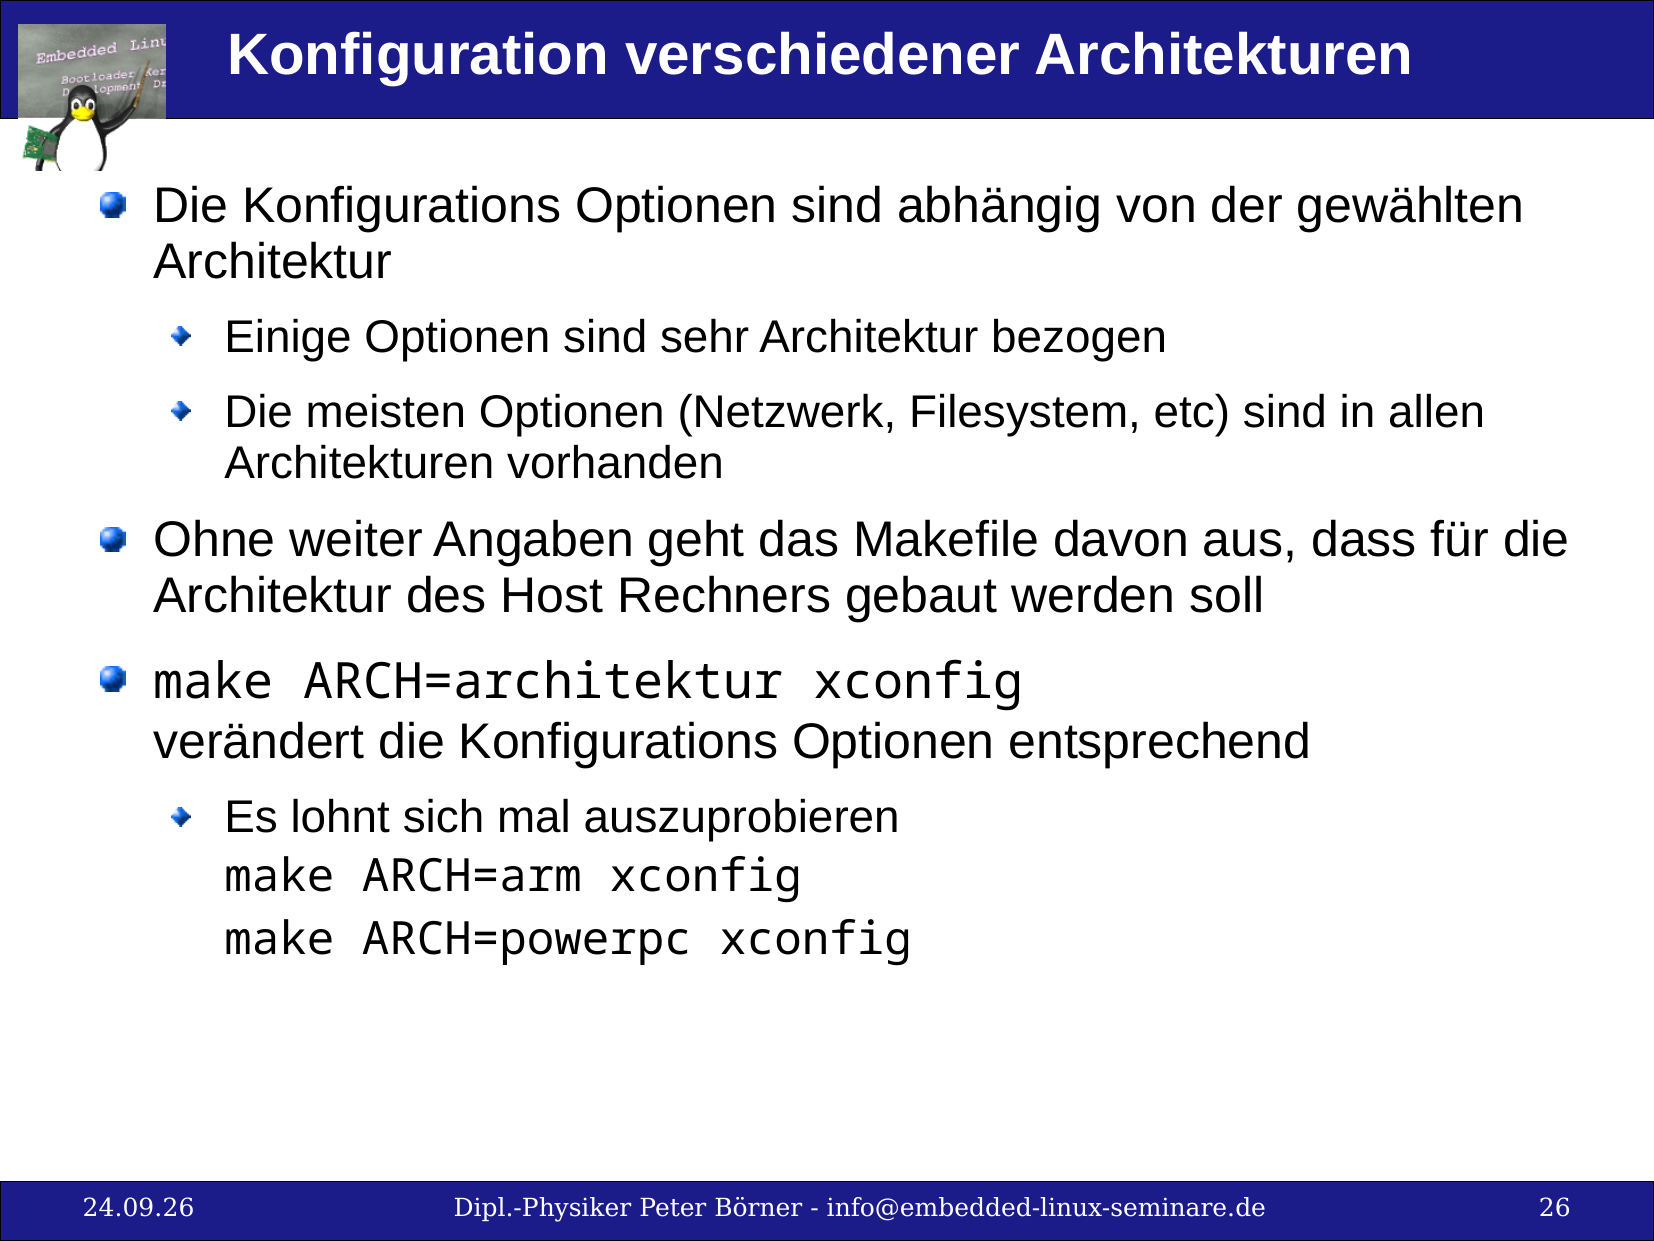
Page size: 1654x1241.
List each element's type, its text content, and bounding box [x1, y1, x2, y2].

list Die Konfigurations Optionen sind abhängig von der gewählten Architektur Einige Optionen sind sehr Architektur bezogen Die meisten Optionen (Netzwerk, Filesystem, etc) sind in allen Architekturen vorhanden Ohne weiter Angaben geht das Makefile davon aus, dass für die Architektur des Host Rechners gebaut werden soll make ARCH=architektur xconfig verändert die Konfigurations Optionen entsprechend Es lohnt sich mal auszuprobieren make ARCH=arm xconfig make ARCH=powerpc xconfig [82, 177, 1571, 1148]
picture [18, 24, 166, 171]
title Konfiguration verschiedener Architekturen [76, 19, 1565, 89]
